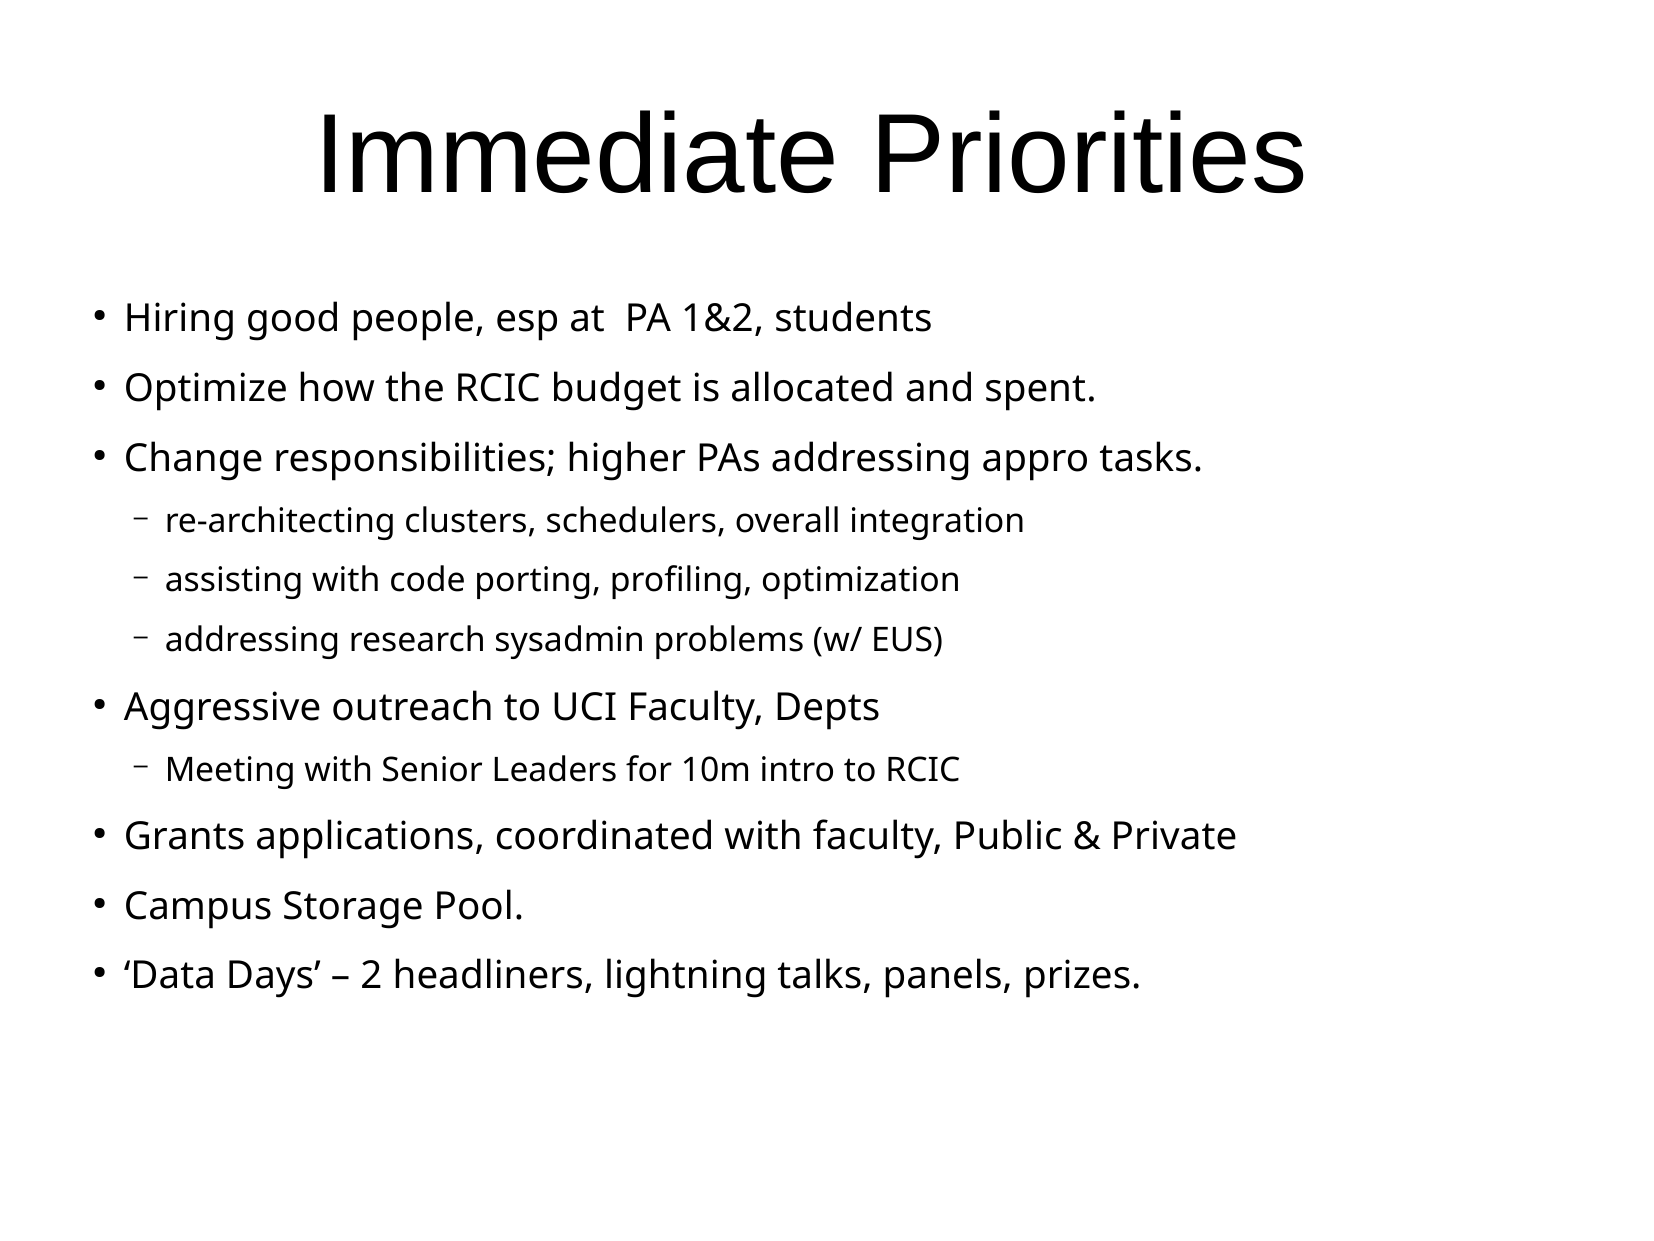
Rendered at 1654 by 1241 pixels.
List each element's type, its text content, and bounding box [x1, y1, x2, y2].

title Immediate Priorities [82, 49, 1571, 257]
list Hiring good people, esp at PA 1&2, students Optimize how the RCIC budget is allocated and spent. Change responsibilities; higher PAs addressing appro tasks. re-architecting clusters, schedulers, overall integration assisting with code porting, profiling, optimization addressing research sysadmin problems (w/ EUS) Aggressive outreach to UCI Faculty, Depts Meeting with Senior Leaders for 10m intro to RCIC Grants applications, coordinated with faculty, Public & Private Campus Storage Pool. ‘Data Days’ – 2 headliners, lightning talks, panels, prizes. [82, 290, 1571, 1010]
